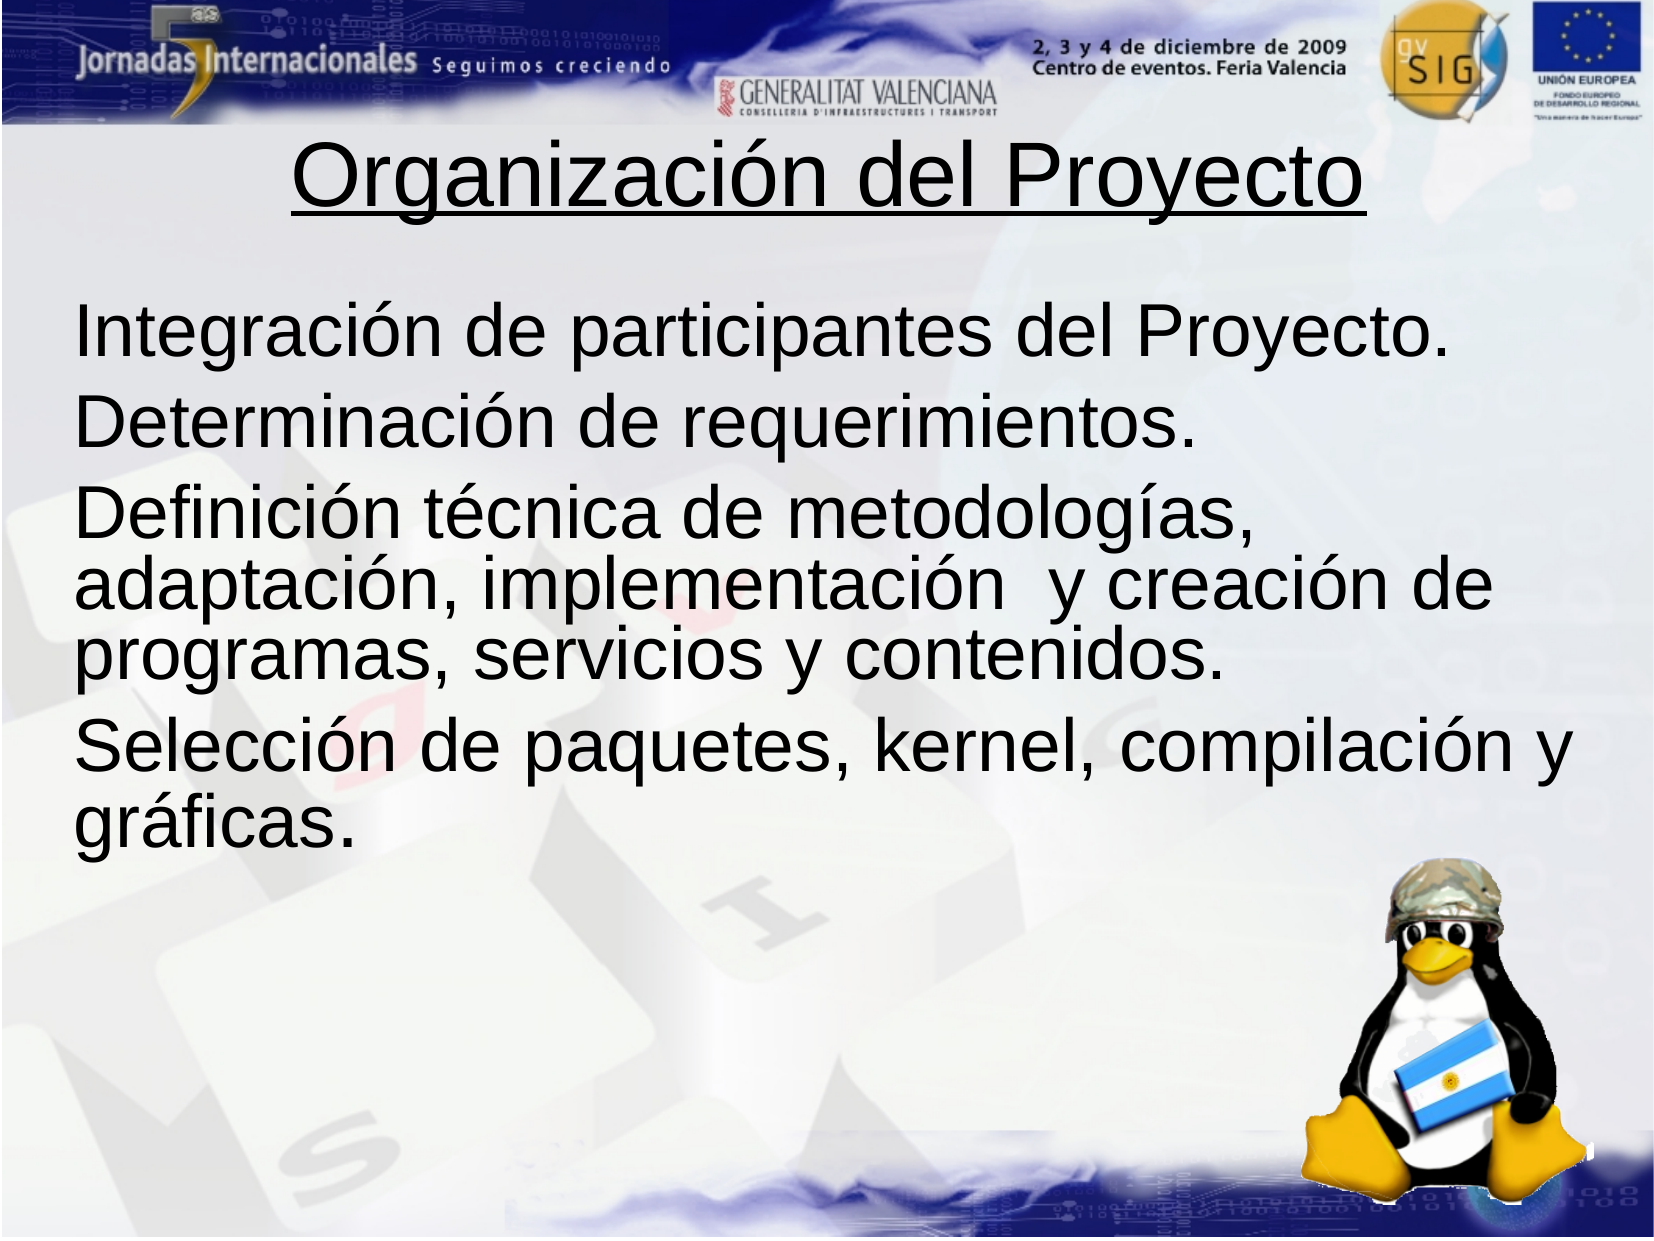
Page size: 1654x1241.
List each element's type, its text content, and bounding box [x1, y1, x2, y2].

list Integración de participantes del Proyecto. Determinación de requerimientos. Definición técnica de metodologías, adaptación, implementación y creación de programas, servicios y contenidos. Selección de paquetes, kernel, compilación y gráficas. [58, 292, 1654, 1178]
title Organización del Proyecto [84, 70, 1573, 278]
picture [2, 0, 1654, 1237]
